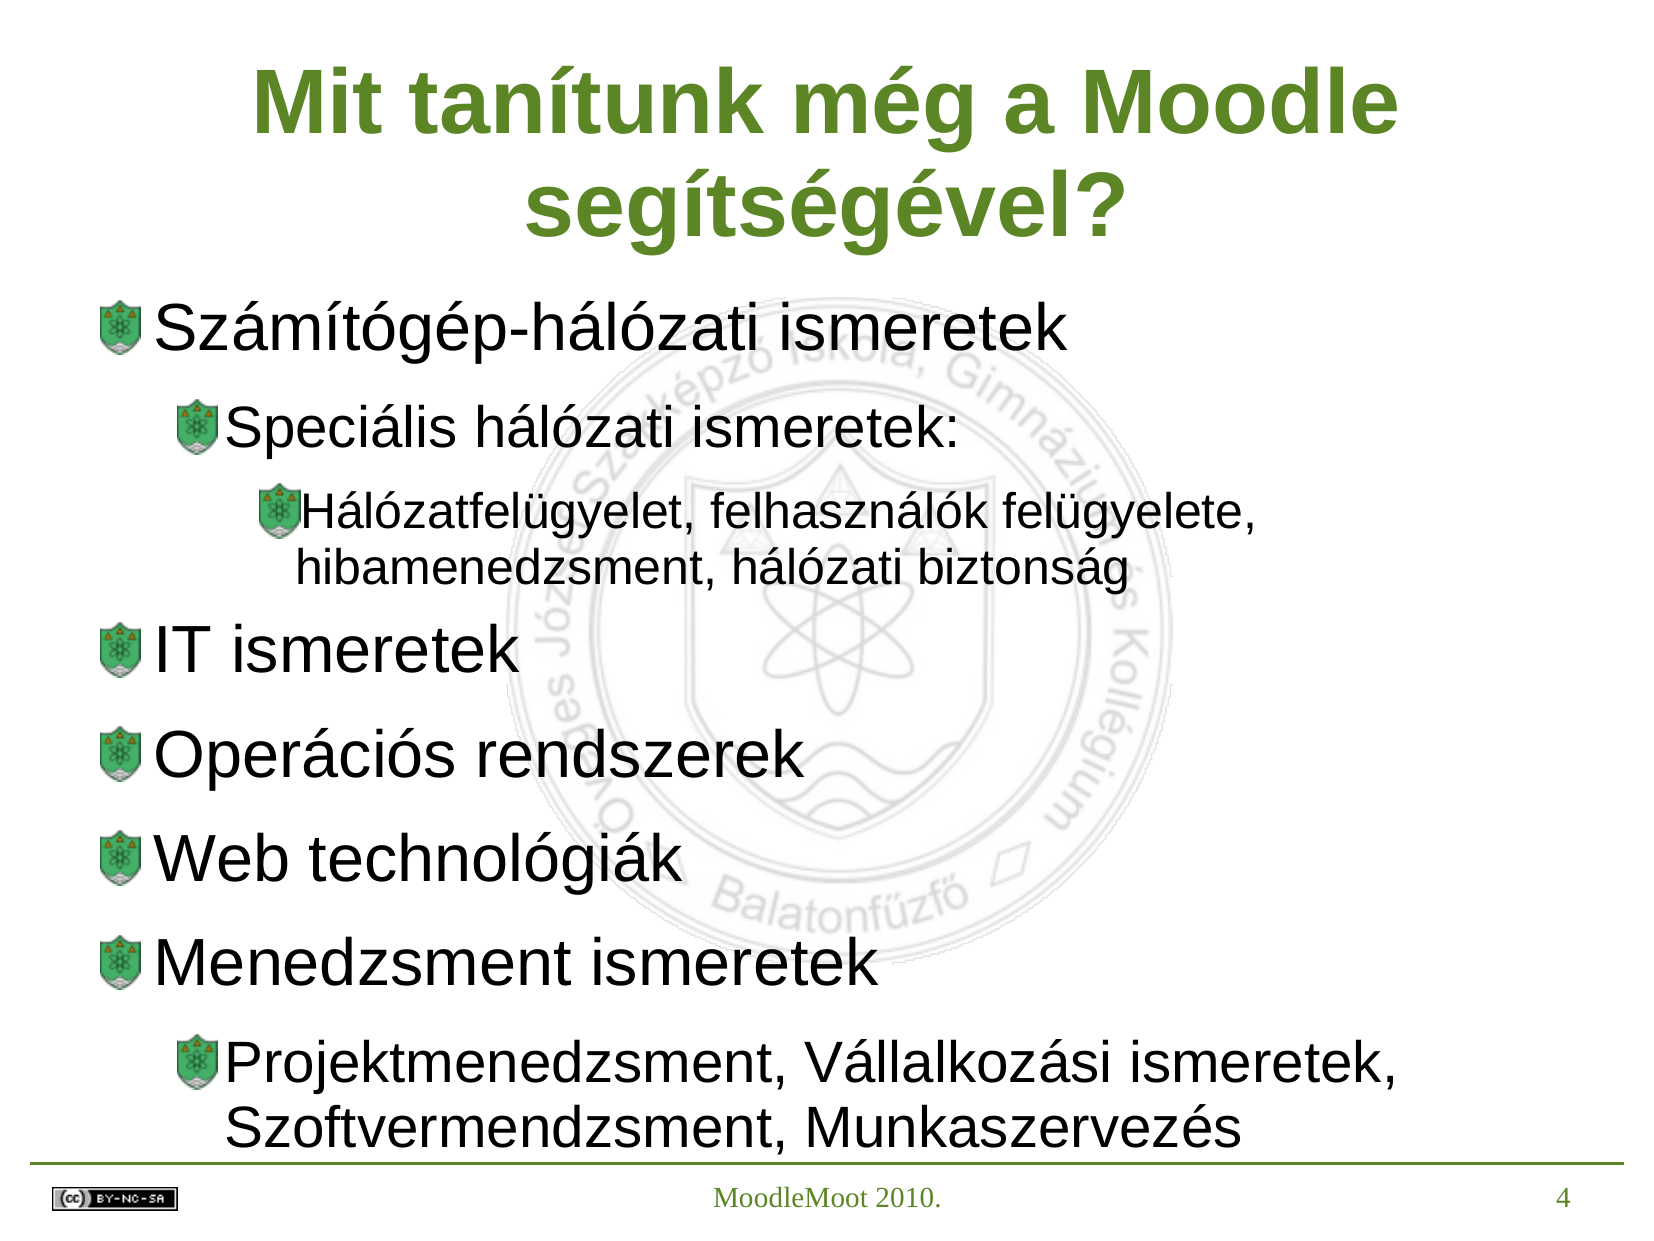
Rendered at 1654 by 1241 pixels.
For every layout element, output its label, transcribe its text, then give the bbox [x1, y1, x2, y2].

picture [52, 1187, 178, 1211]
title Mit tanítunk még a Moodle segítségével? [82, 50, 1571, 256]
list Számítógép-hálózati ismeretek Speciális hálózati ismeretek: Hálózatfelügyelet, felhasználók felügyelete, hibamenedzsment, hálózati biztonság IT ismeretek Operációs rendszerek Web technológiák Menedzsment ismeretek Projektmenedzsment, Vállalkozási ismeretek, Szoftvermendzsment, Munkaszervezés [82, 290, 1571, 1160]
